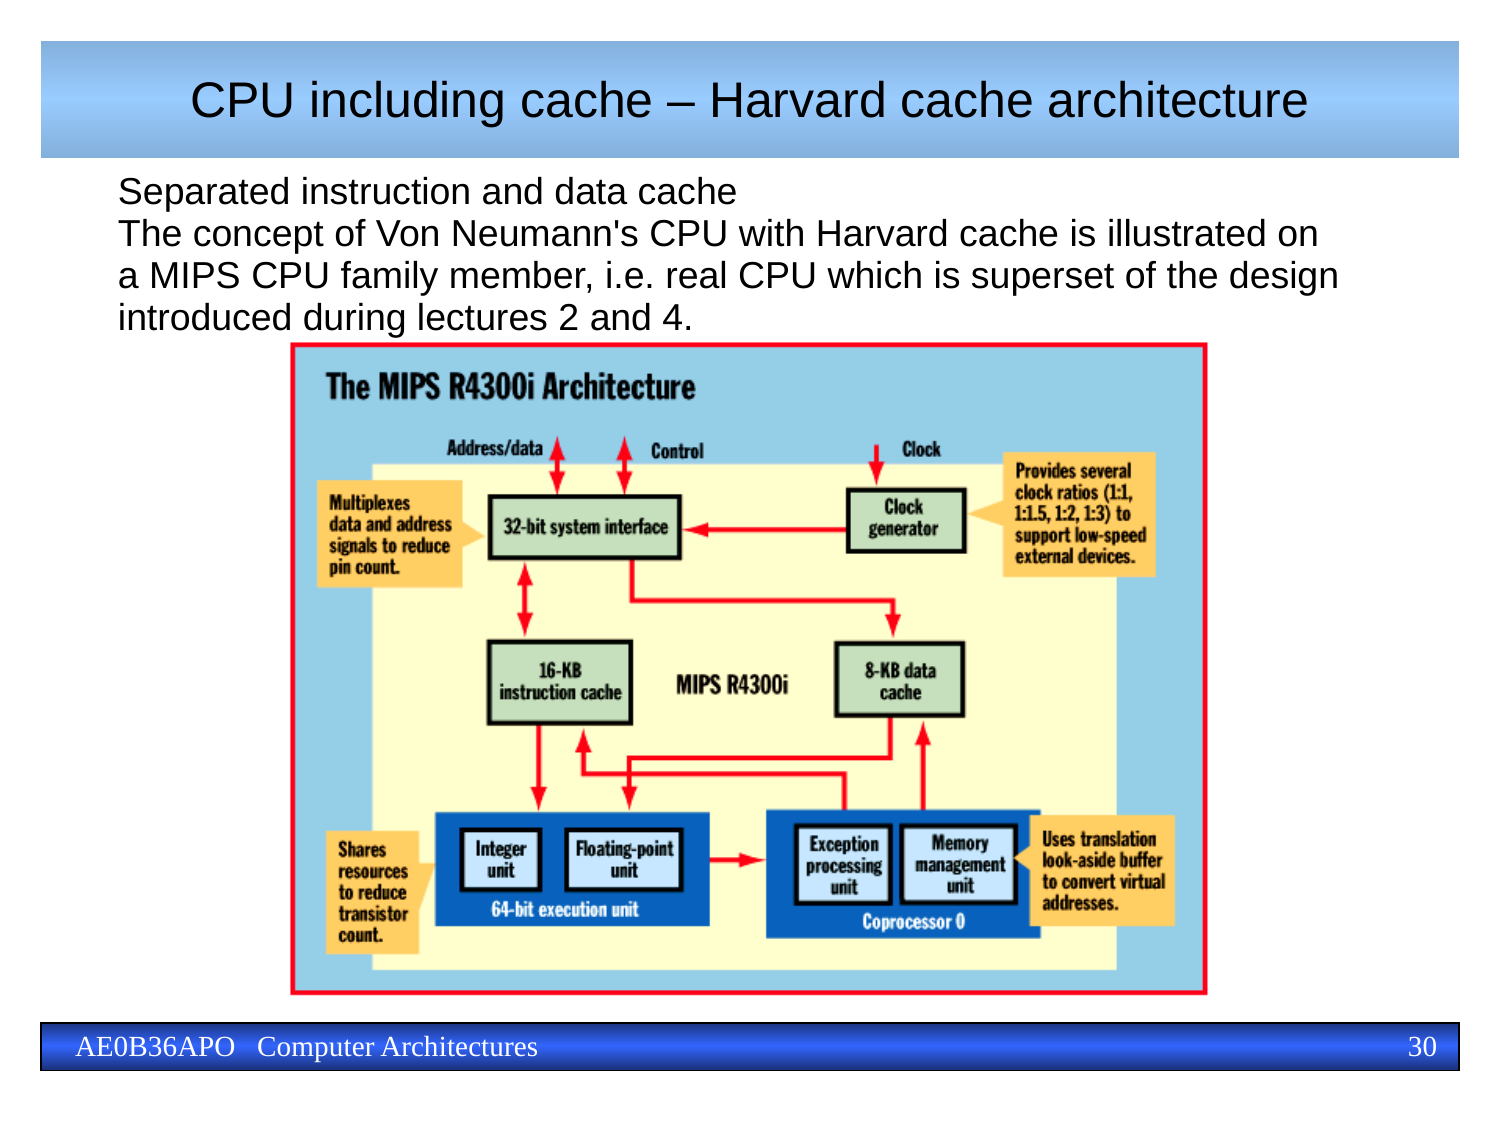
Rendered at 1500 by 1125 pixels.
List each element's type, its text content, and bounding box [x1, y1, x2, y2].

title CPU including cache – Harvard cache architecture [41, 41, 1459, 158]
text_box Separated instruction and data cache The concept of Von Neumann's CPU with Harvard cache is illustrated on a MIPS CPU family member, i.e. real CPU which is superset of the design introduced during lectures 2 and 4. [103, 163, 1397, 389]
picture [286, 338, 1214, 1000]
